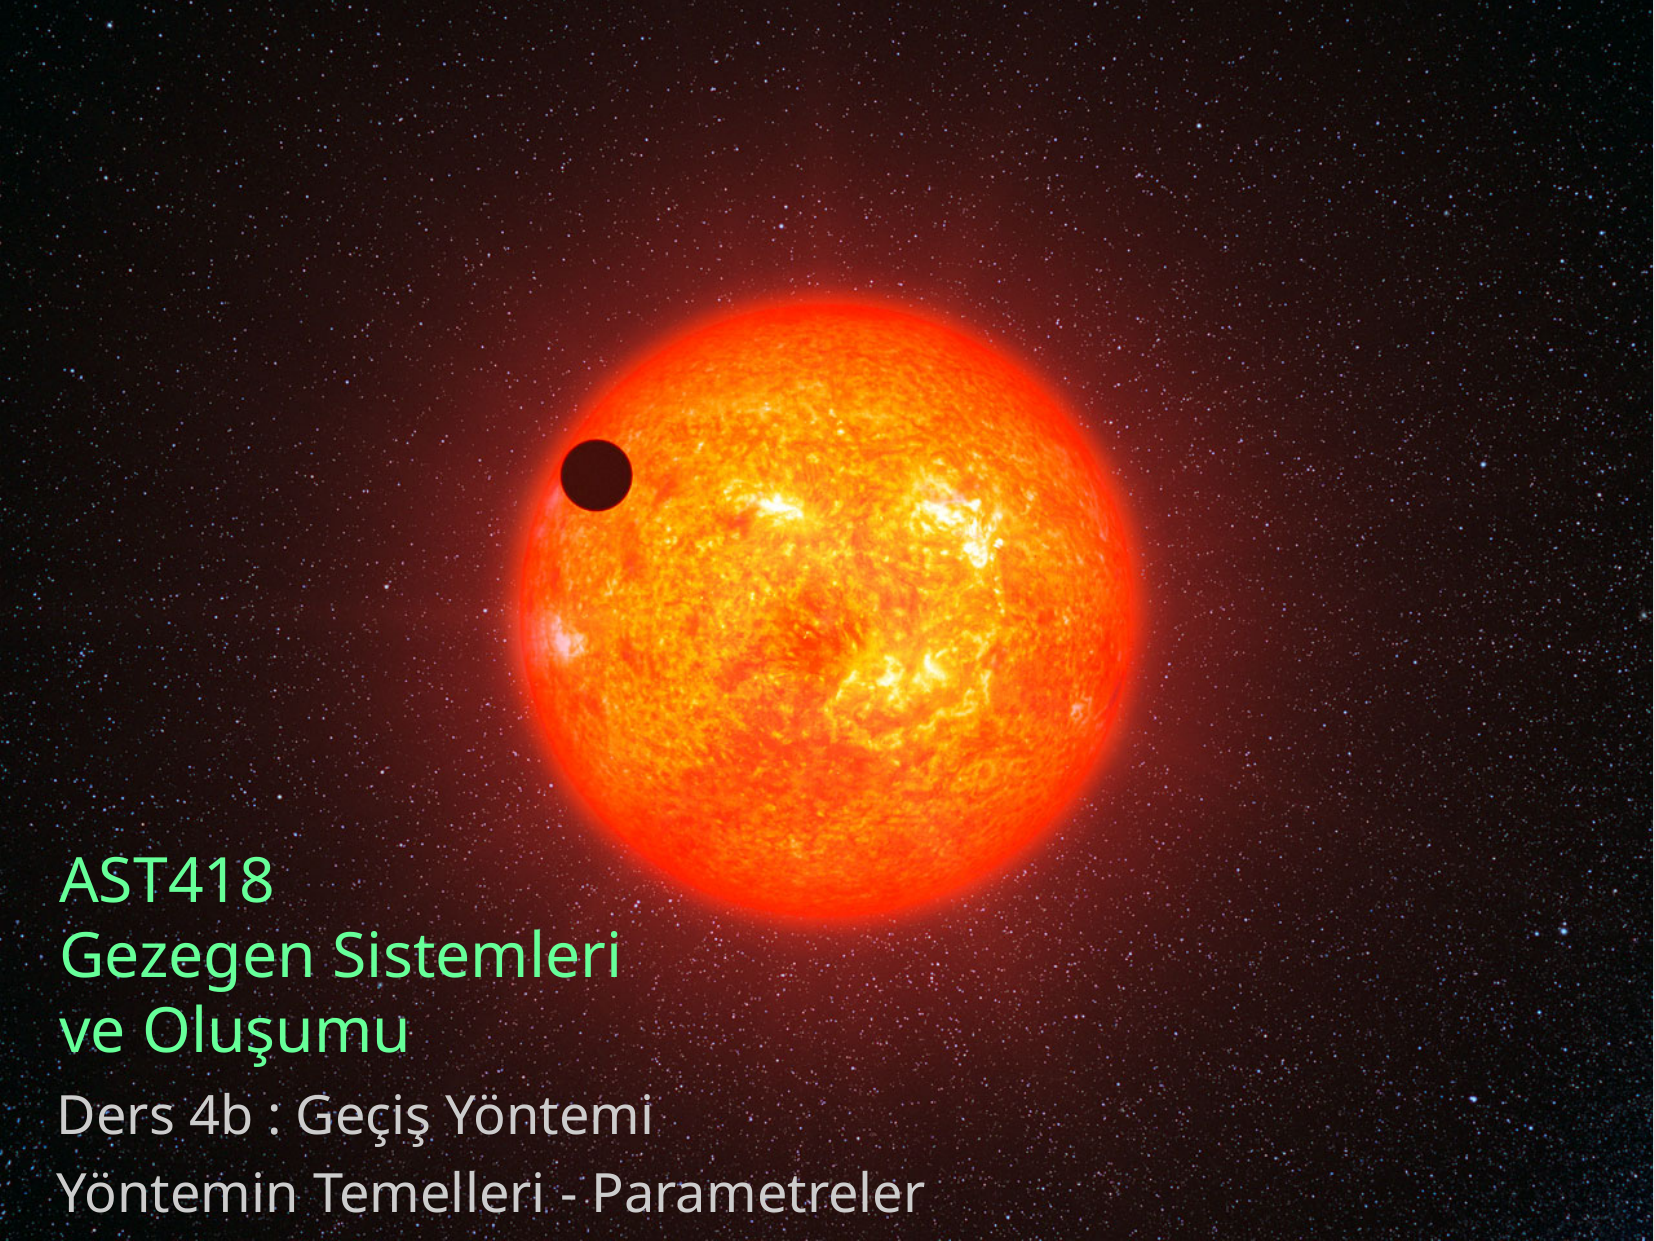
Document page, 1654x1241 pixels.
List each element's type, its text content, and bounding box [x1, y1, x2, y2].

picture [0, 0, 1654, 1241]
text_box Ders 4b : Geçiş Yöntemi Yöntemin Temelleri - Parametreler [42, 1072, 1141, 1228]
title AST418 Gezegen Sistemleri ve Oluşumu [9, 840, 1105, 1066]
